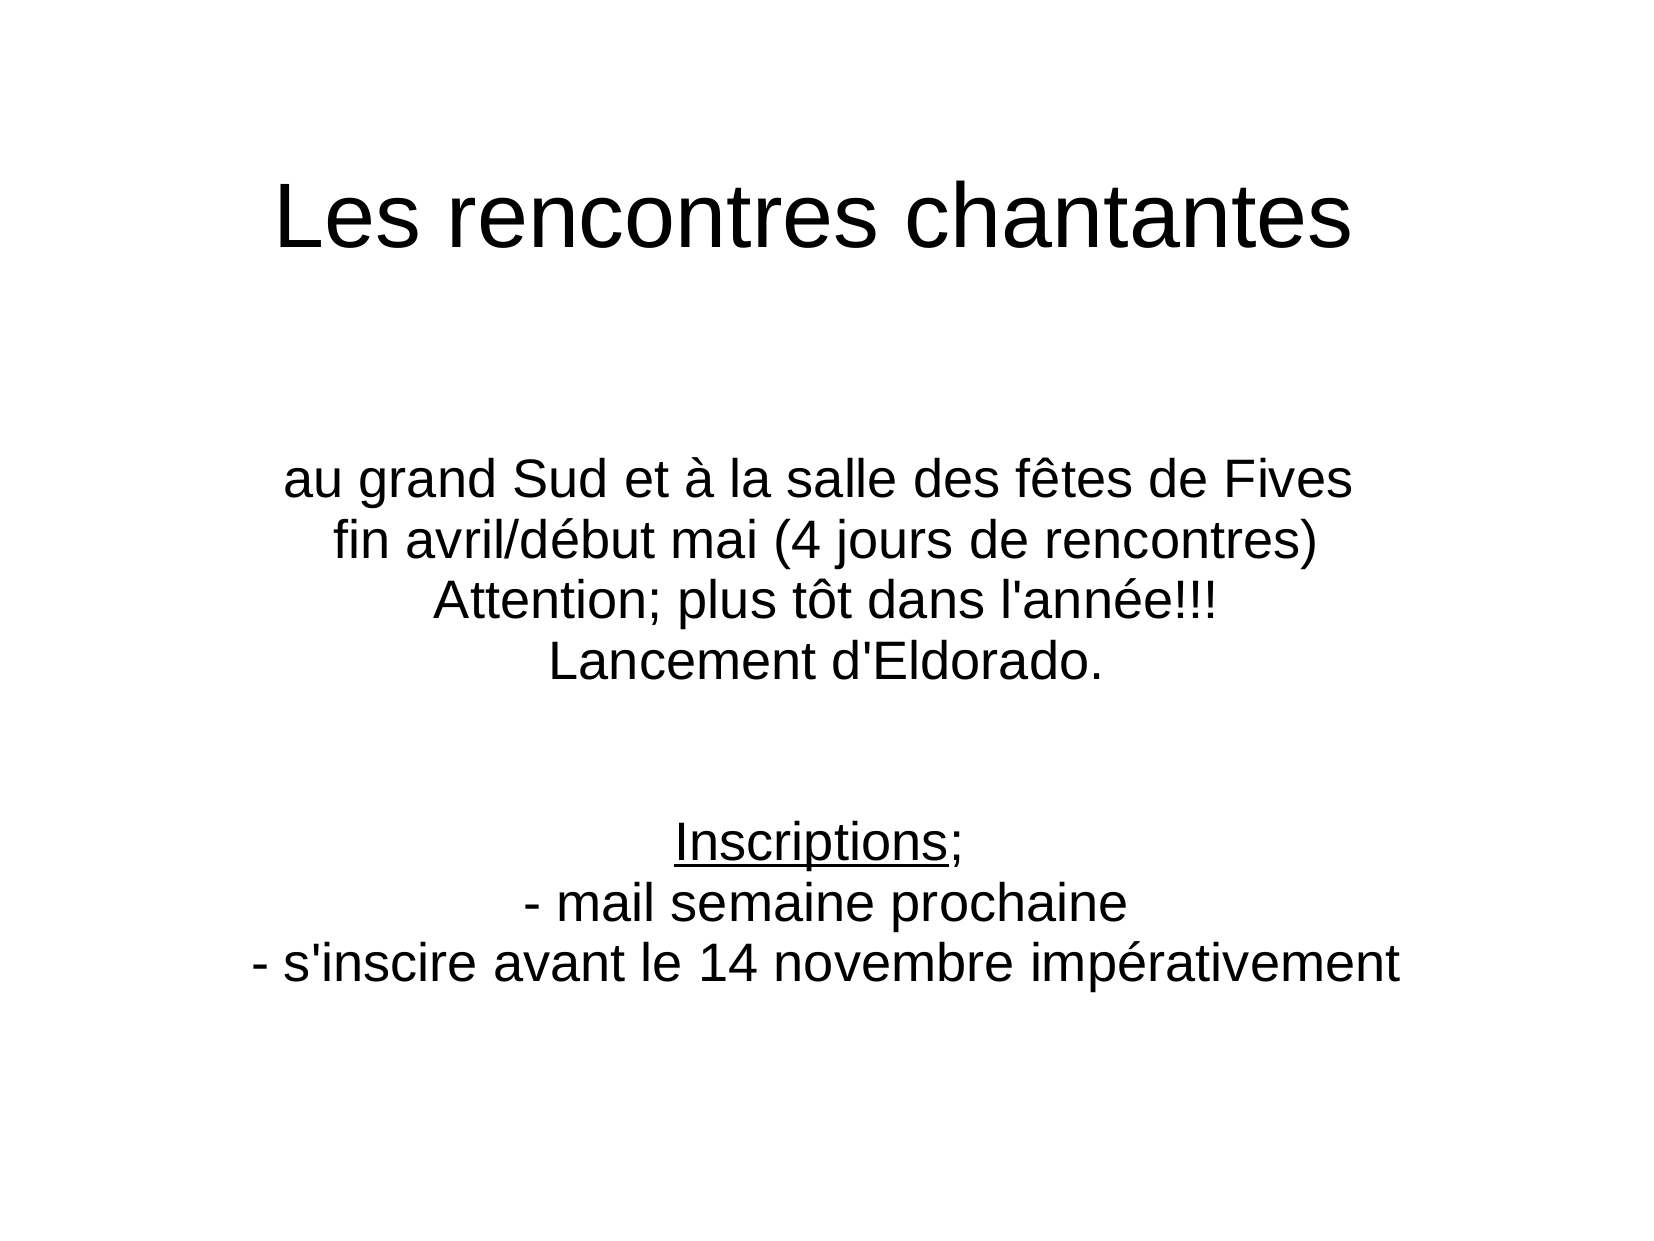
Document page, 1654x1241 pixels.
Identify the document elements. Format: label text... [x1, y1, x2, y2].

subtitle Les rencontres chantantes au grand Sud et à la salle des fêtes de Fives fin avril/début mai (4 jours de rencontres) Attention; plus tôt dans l'année!!! Lancement d'Eldorado. Inscriptions; - mail semaine prochaine - s'inscire avant le 14 novembre impérativement [82, 49, 1571, 1109]
